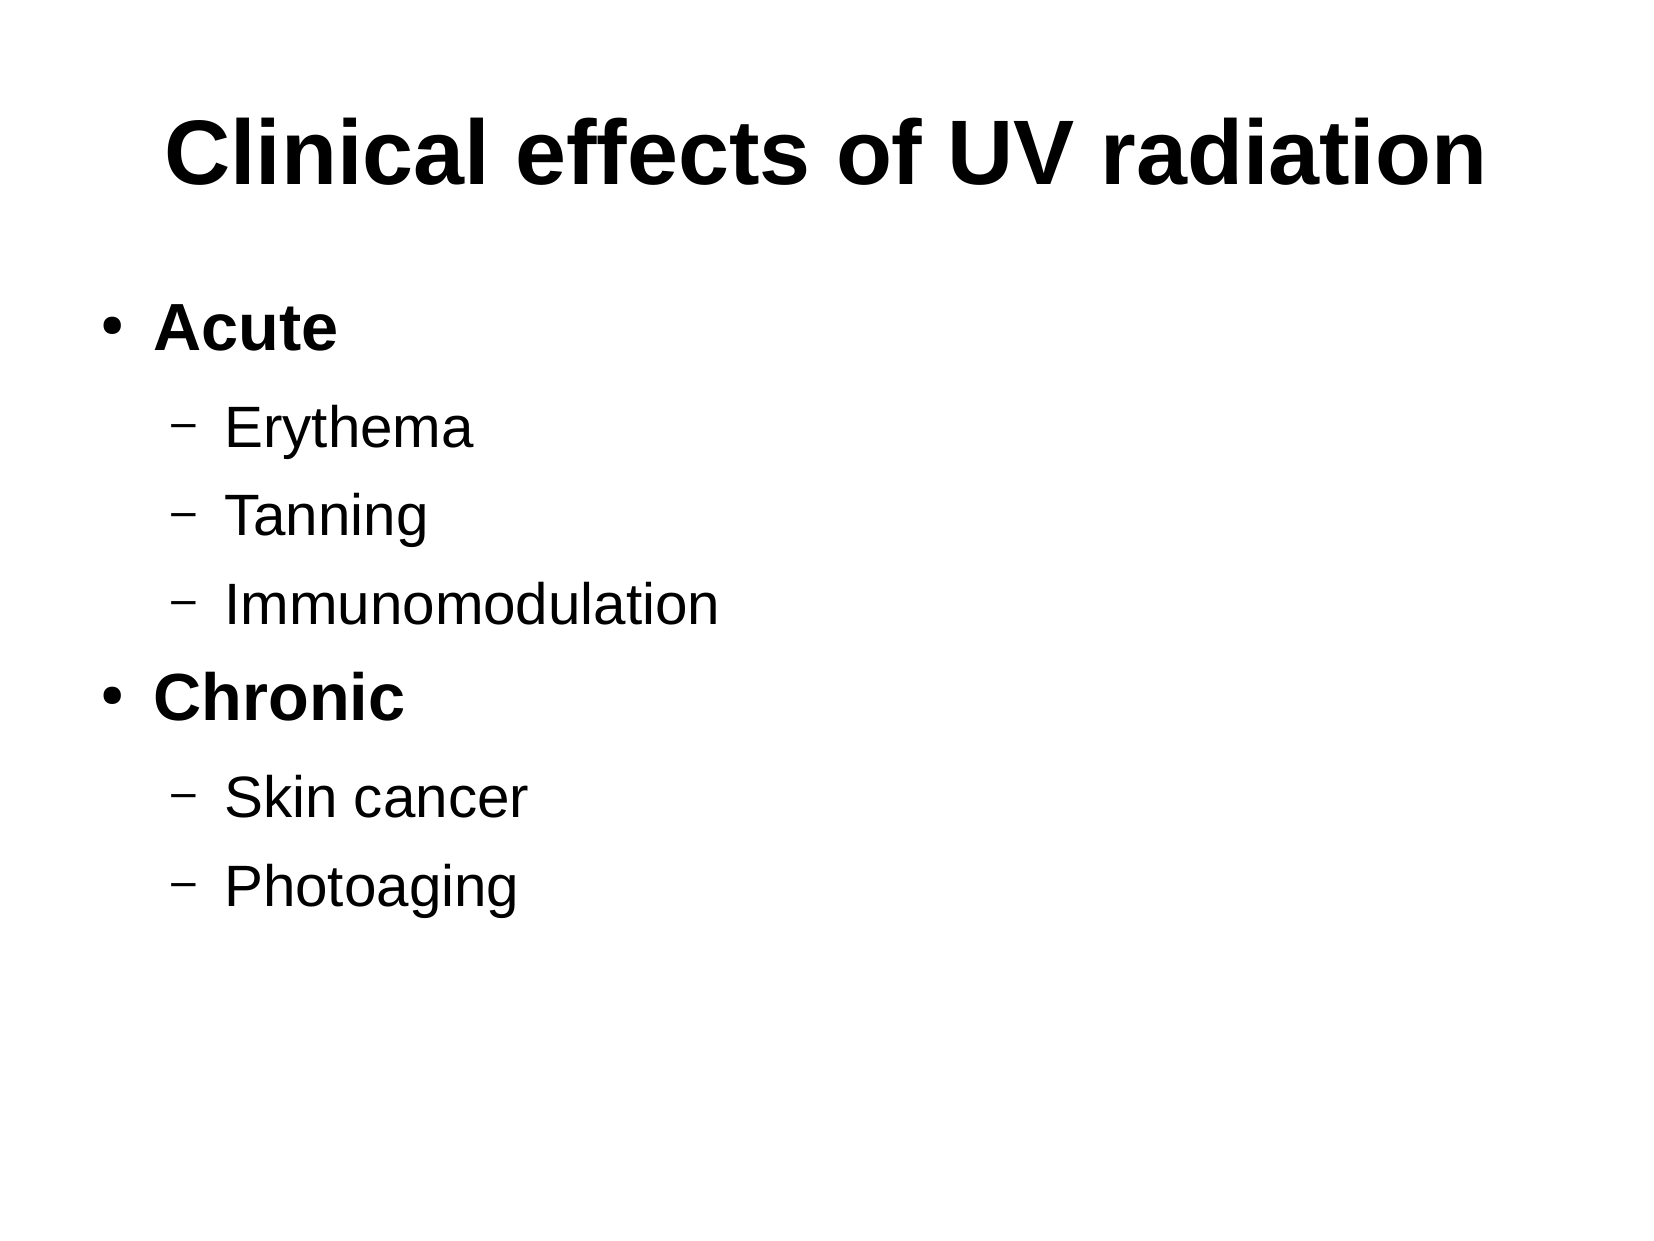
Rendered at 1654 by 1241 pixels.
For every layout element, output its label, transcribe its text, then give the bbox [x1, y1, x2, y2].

list Acute Erythema Tanning Immunomodulation Chronic Skin cancer Photoaging [82, 290, 1571, 1109]
title Clinical effects of UV radiation [82, 49, 1571, 257]
